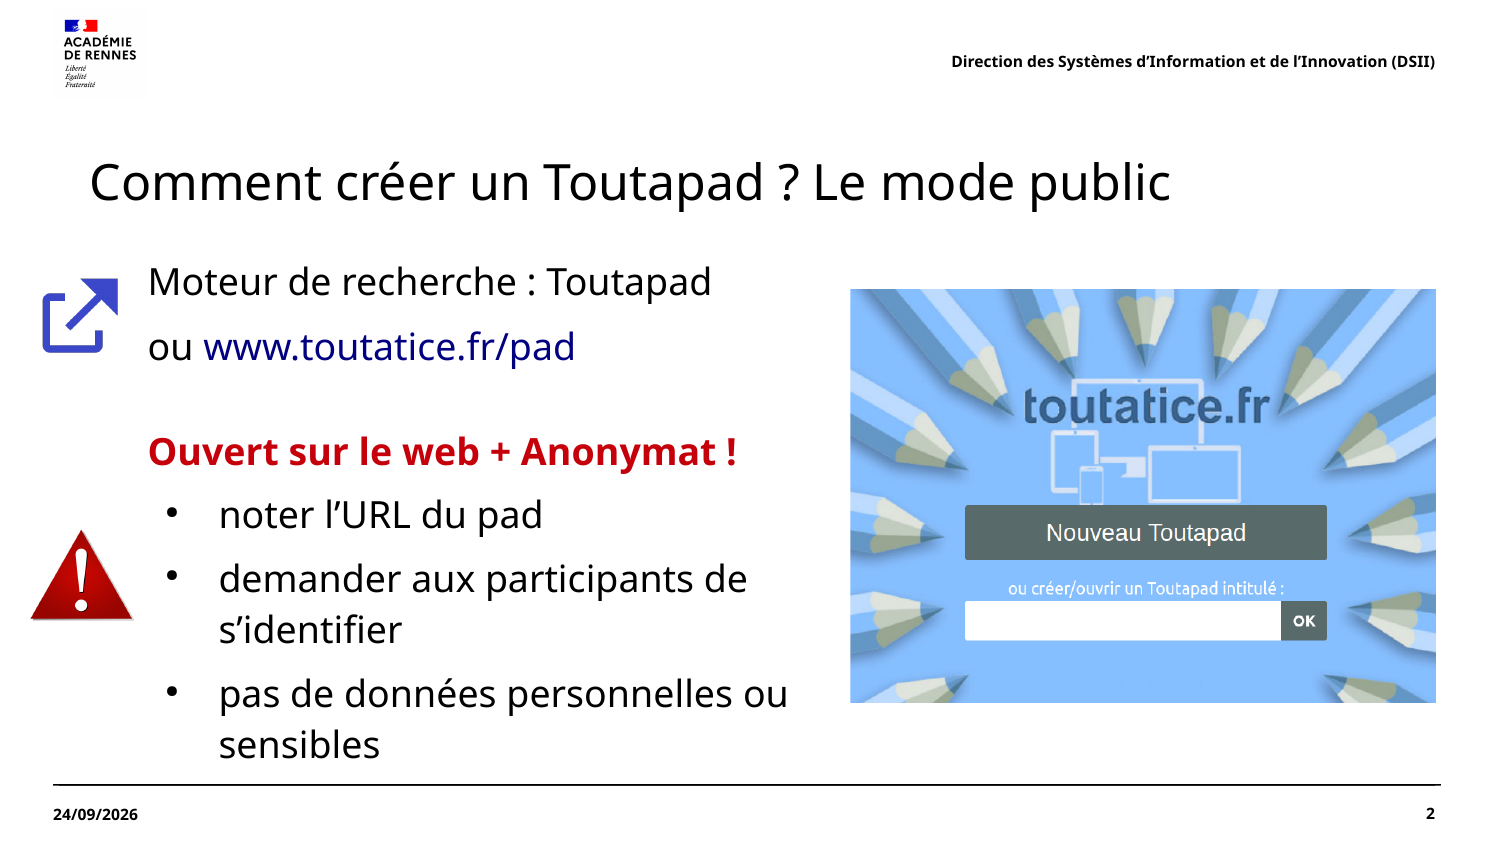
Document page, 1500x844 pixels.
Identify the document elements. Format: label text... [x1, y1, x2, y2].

picture [35, 271, 125, 361]
footer Direction des Systèmes d’Information et de l’Innovation (DSII) [470, 32, 1436, 92]
list Moteur de recherche : Toutapad ou www.toutatice.fr/pad Ouvert sur le web + Anonymat ! noter l’URL du pad demander aux participants de s’identifier pas de données personnelles ou sensibles [147, 251, 827, 753]
picture [29, 529, 134, 621]
slide_number <numéro> [1213, 784, 1436, 844]
title Comment créer un Toutapad ? Le mode public [75, 110, 1425, 252]
picture [53, 8, 148, 99]
picture [850, 289, 1436, 703]
slide_number 19/04/2024 [53, 787, 245, 844]
